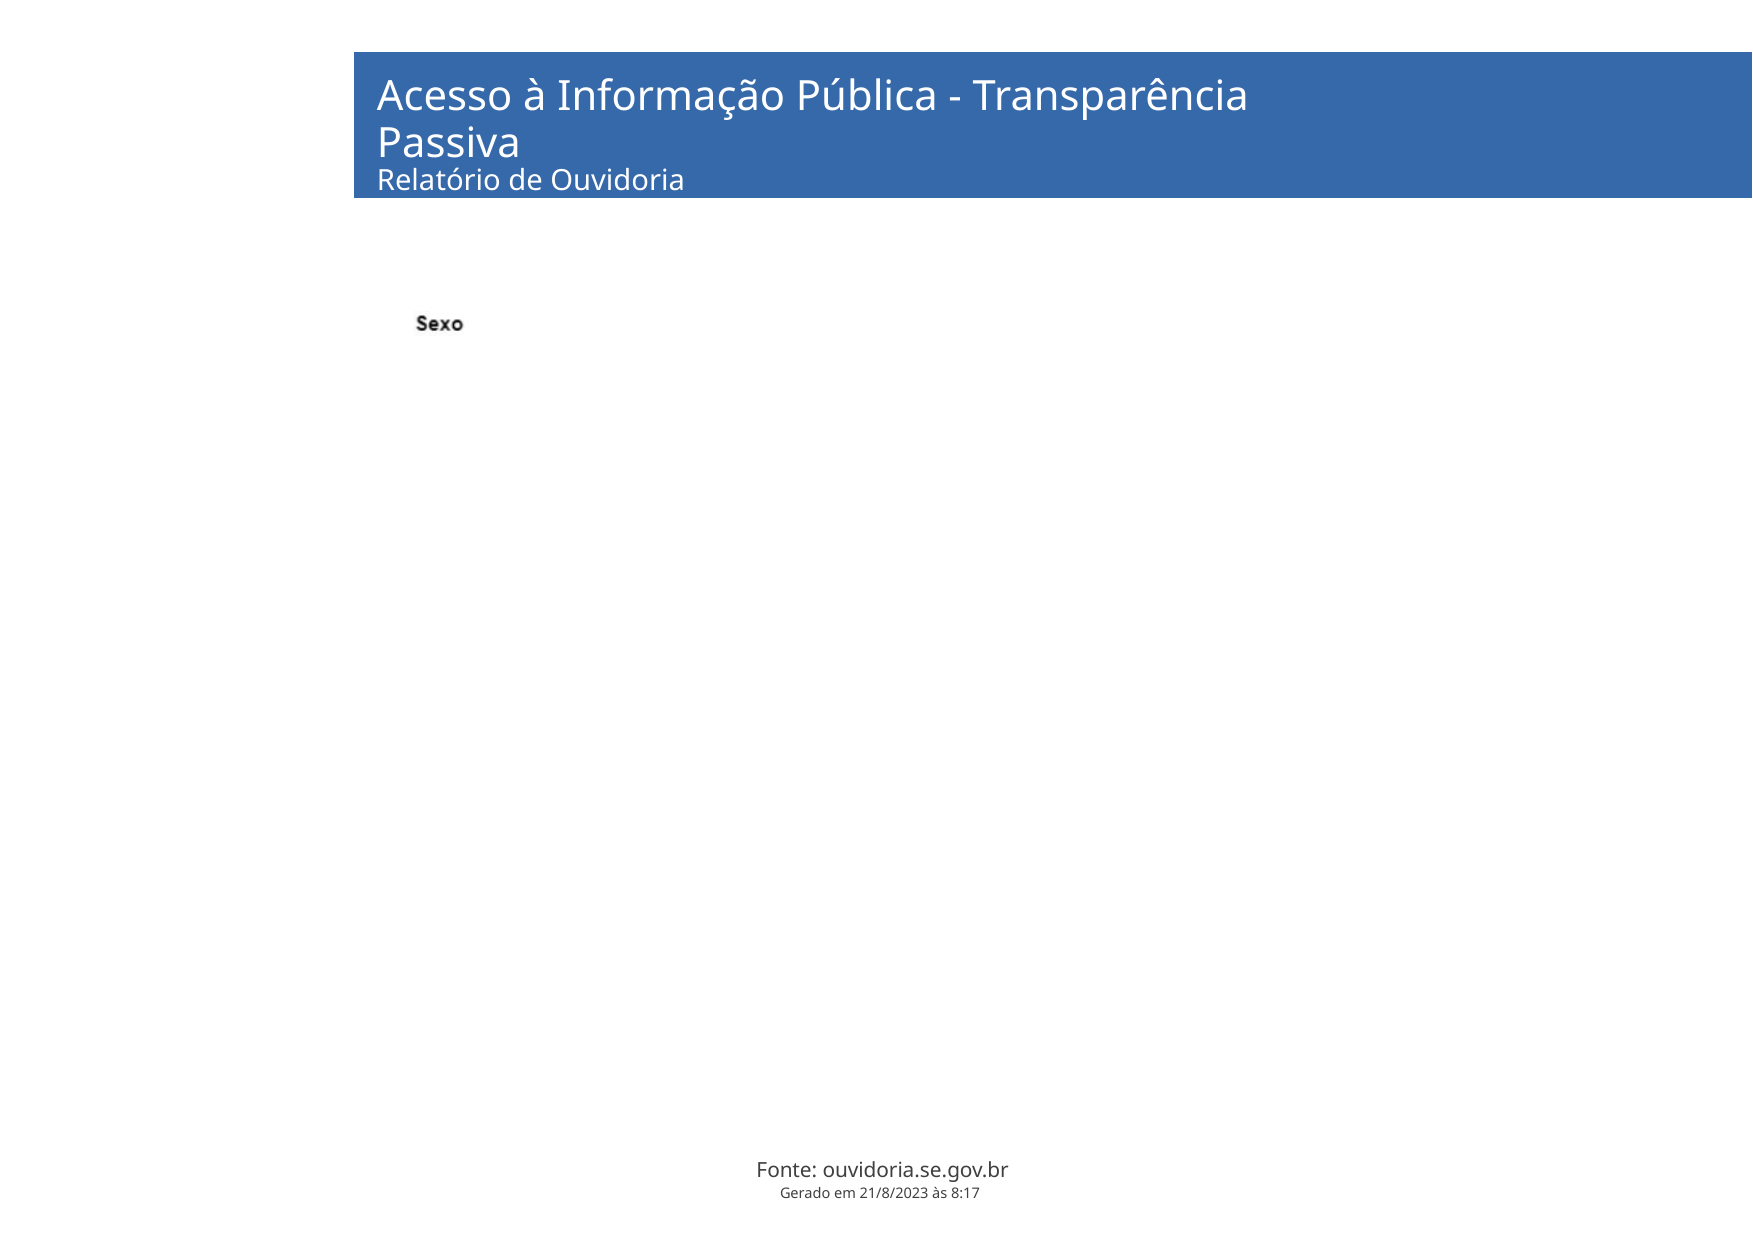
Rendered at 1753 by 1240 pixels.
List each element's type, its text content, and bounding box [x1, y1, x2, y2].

text_box [354, 52, 1752, 198]
text_box [155, 211, 1599, 1028]
text_box Fonte: ouvidoria.se.gov.br [756, 1158, 1023, 1182]
text_box Gerado em 21/8/2023 às 8:17 [780, 1184, 999, 1202]
text_box Acesso à Informação Pública - Transparência Passiva Relatório de Ouvidoria SETUR - Julho a Julho de 2023 [376, 72, 1403, 228]
